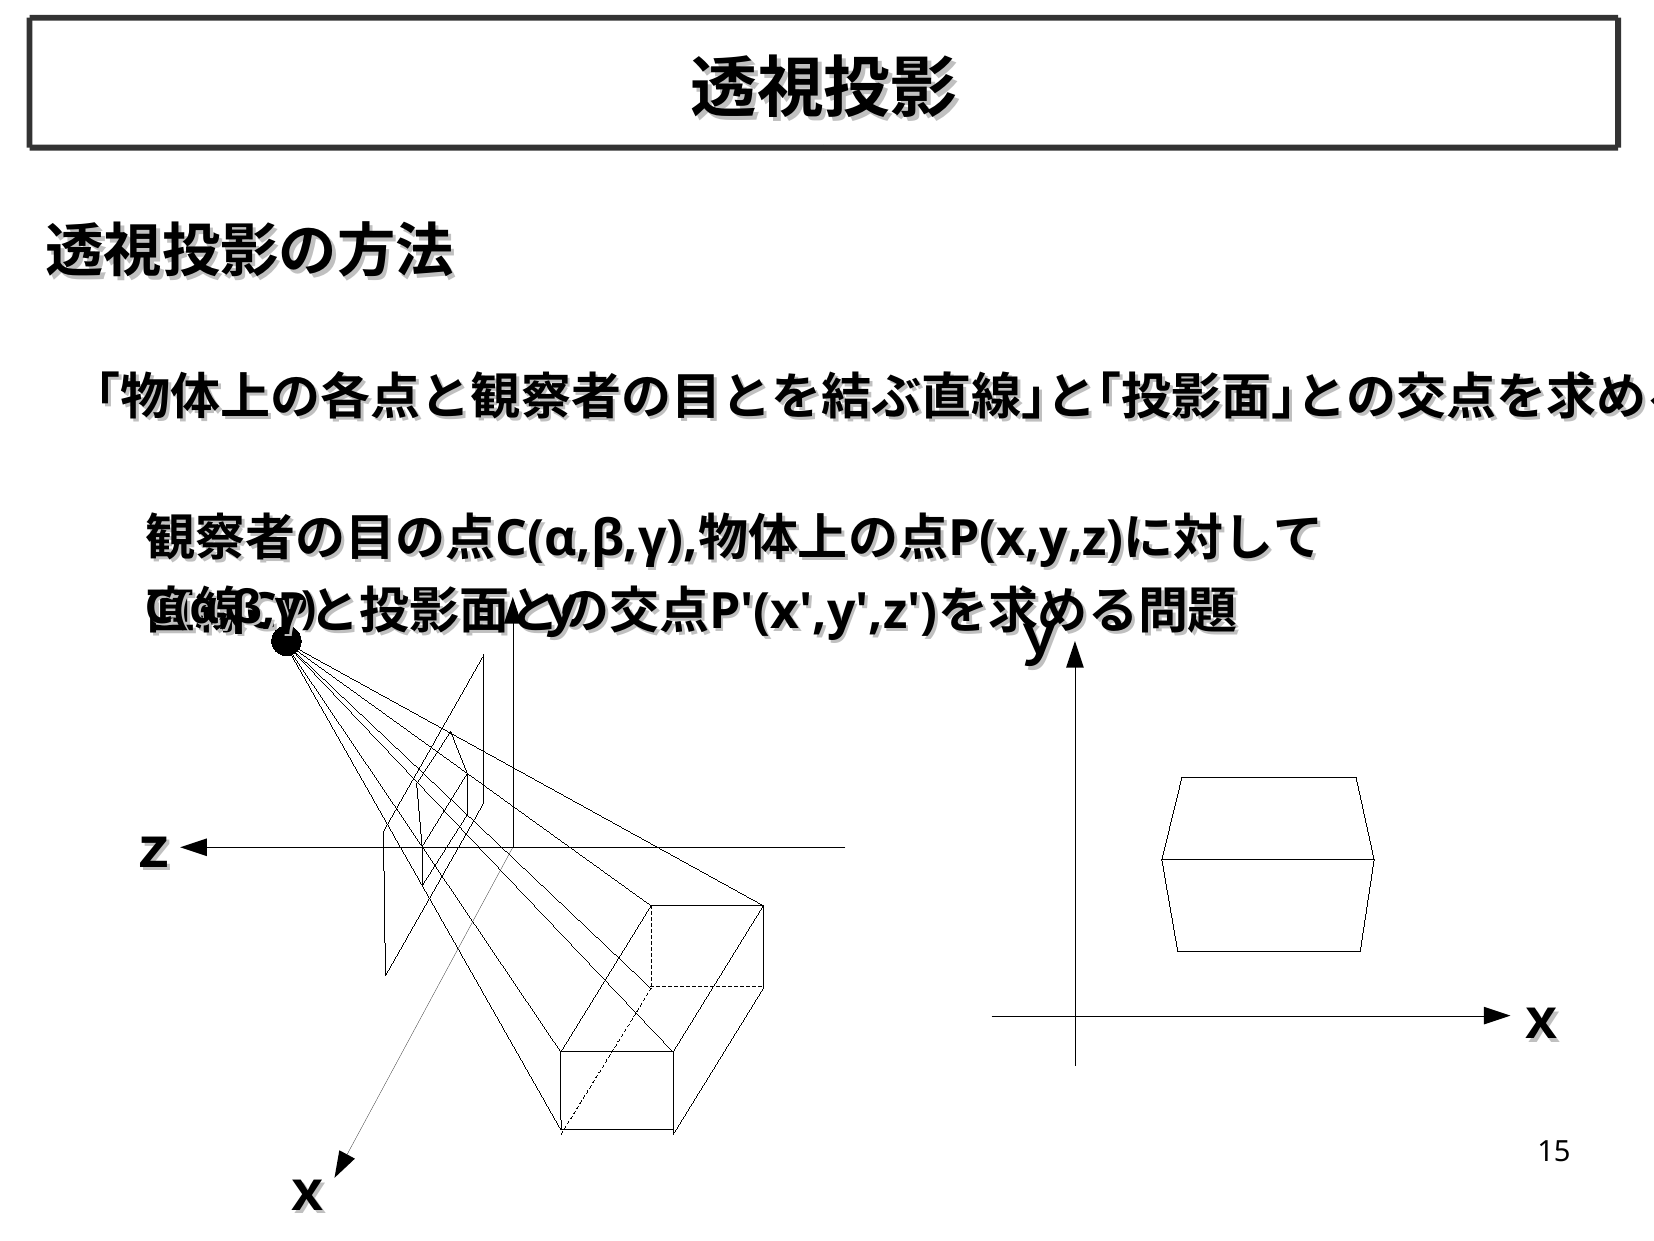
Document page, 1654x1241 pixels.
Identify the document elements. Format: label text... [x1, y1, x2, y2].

text_box C(α,β,γ) [129, 566, 426, 638]
text_box 透視投影 [29, 17, 1619, 148]
text_box 透視投影の方法 ｢物体上の各点と観察者の目とを結ぶ直線｣と｢投影面｣との交点を求める 観察者の目の点C(α,β,γ),物体上の点P(x,y,z)に対して 直線CPと投影面との交点P'(x',y',z')を求める問題 [31, 197, 1557, 544]
text_box ｙ [519, 555, 615, 660]
text_box ｘ [265, 1139, 361, 1241]
text_box ｚ [112, 797, 207, 902]
text_box [271, 638, 302, 656]
text_box ｙ [998, 584, 1093, 689]
text_box ｘ [1500, 968, 1595, 1073]
